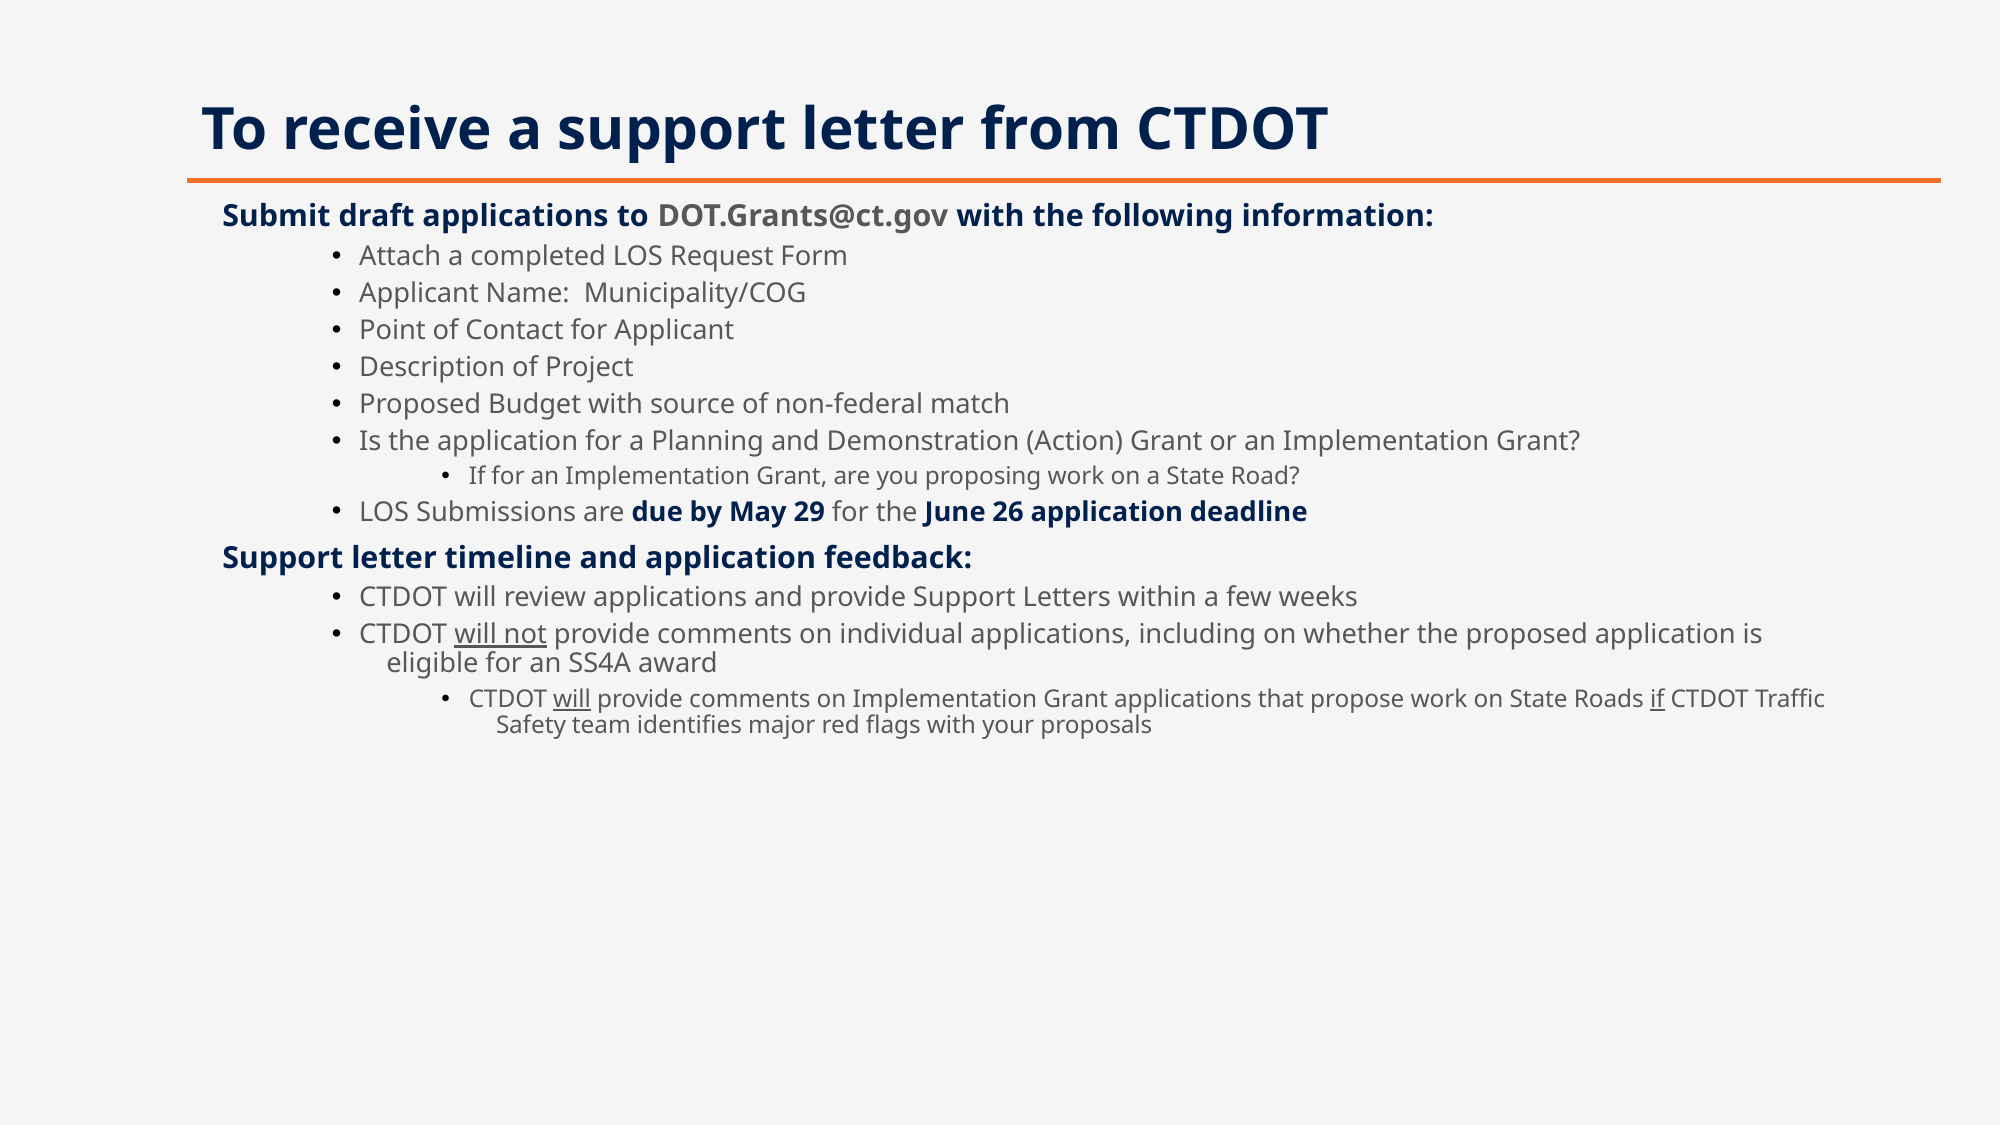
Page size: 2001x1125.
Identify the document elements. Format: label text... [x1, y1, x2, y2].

title To receive a support letter from CTDOT [186, 73, 2000, 179]
list Submit draft applications to DOT.Grants@ct.gov with the following information: Attach a completed LOS Request Form Applicant Name: Municipality/COG Point of Contact for Applicant Description of Project Proposed Budget with source of non-federal match Is the application for a Planning and Demonstration (Action) Grant or an Implementation Grant? If for an Implementation Grant, are you proposing work on a State Road? LOS Submissions are due by May 29 for the June 26 application deadline Support letter timeline and application feedback: CTDOT will review applications and provide Support Letters within a few weeks CTDOT will not provide comments on individual applications, including on whether the proposed application is eligible for an SS4A award CTDOT will provide comments on Implementation Grant applications that propose work on State Roads if CTDOT Traffic Safety team identifies major red flags with your proposals [207, 189, 1861, 750]
